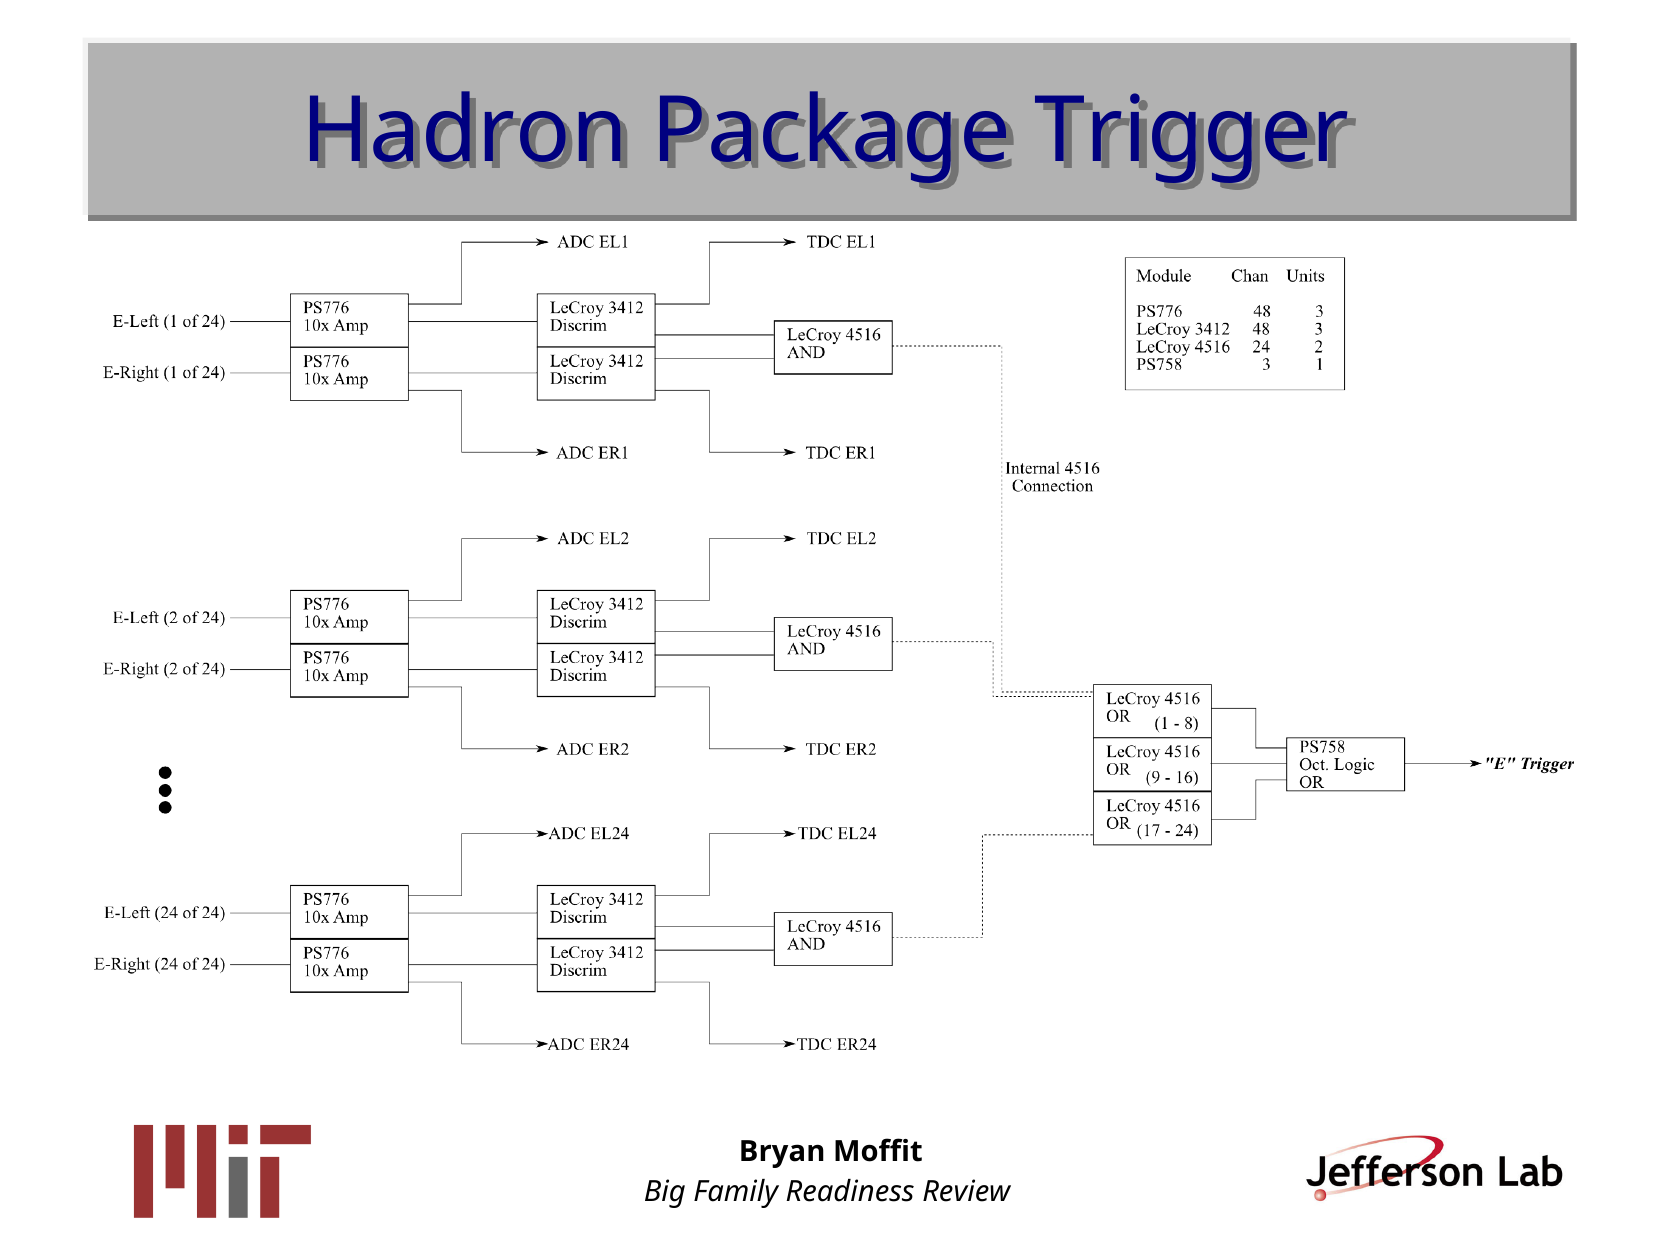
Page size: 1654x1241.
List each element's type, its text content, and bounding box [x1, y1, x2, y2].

picture [1296, 1129, 1570, 1210]
picture [129, 1120, 316, 1223]
title Hadron Package Trigger [82, 37, 1571, 216]
picture [94, 235, 1574, 1050]
